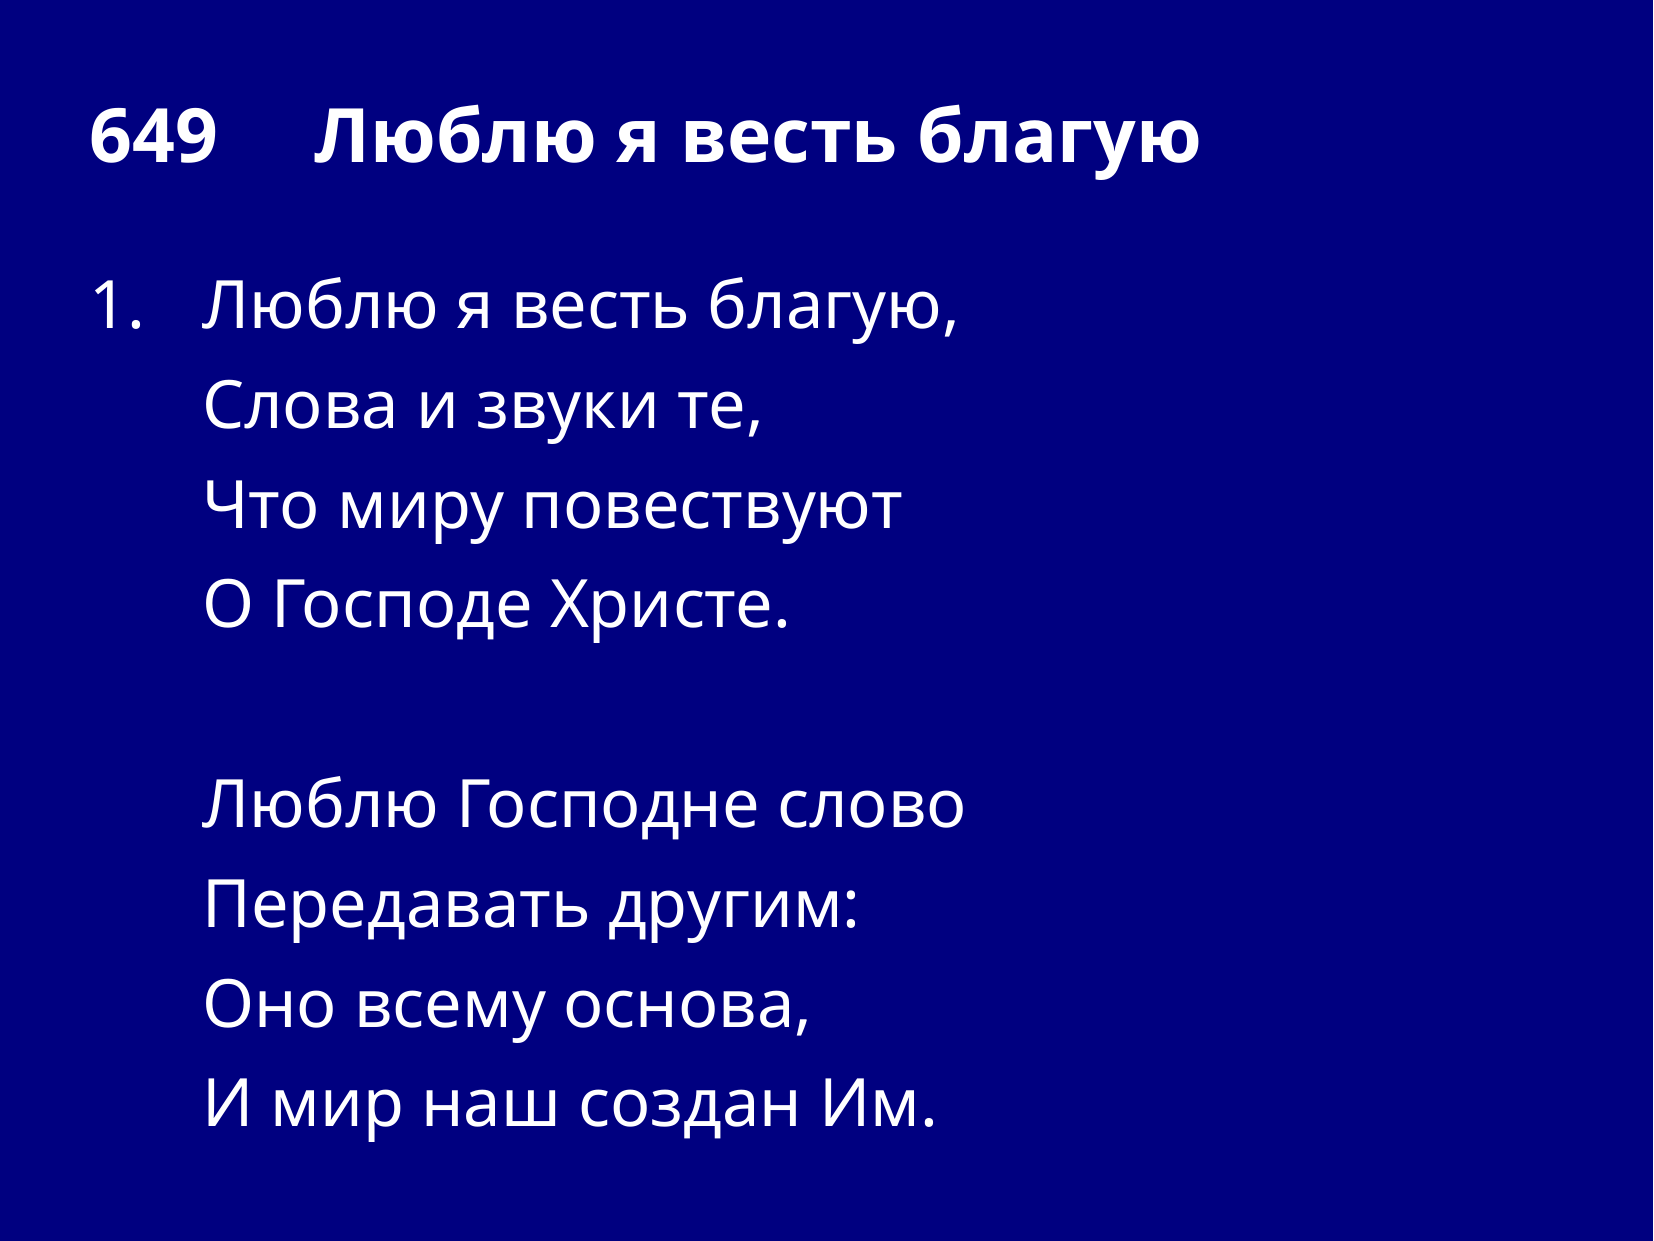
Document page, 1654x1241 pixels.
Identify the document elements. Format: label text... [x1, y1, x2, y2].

text_box 1. Люблю я весть благую, Слова и звуки те, Что миру повествуют О Господе Христе. Люблю Господне слово Передавать другим: Оно всему основа, И мир наш создан Им. [75, 188, 1576, 1163]
text_box 649 Люблю я весть благую [75, 75, 1576, 188]
